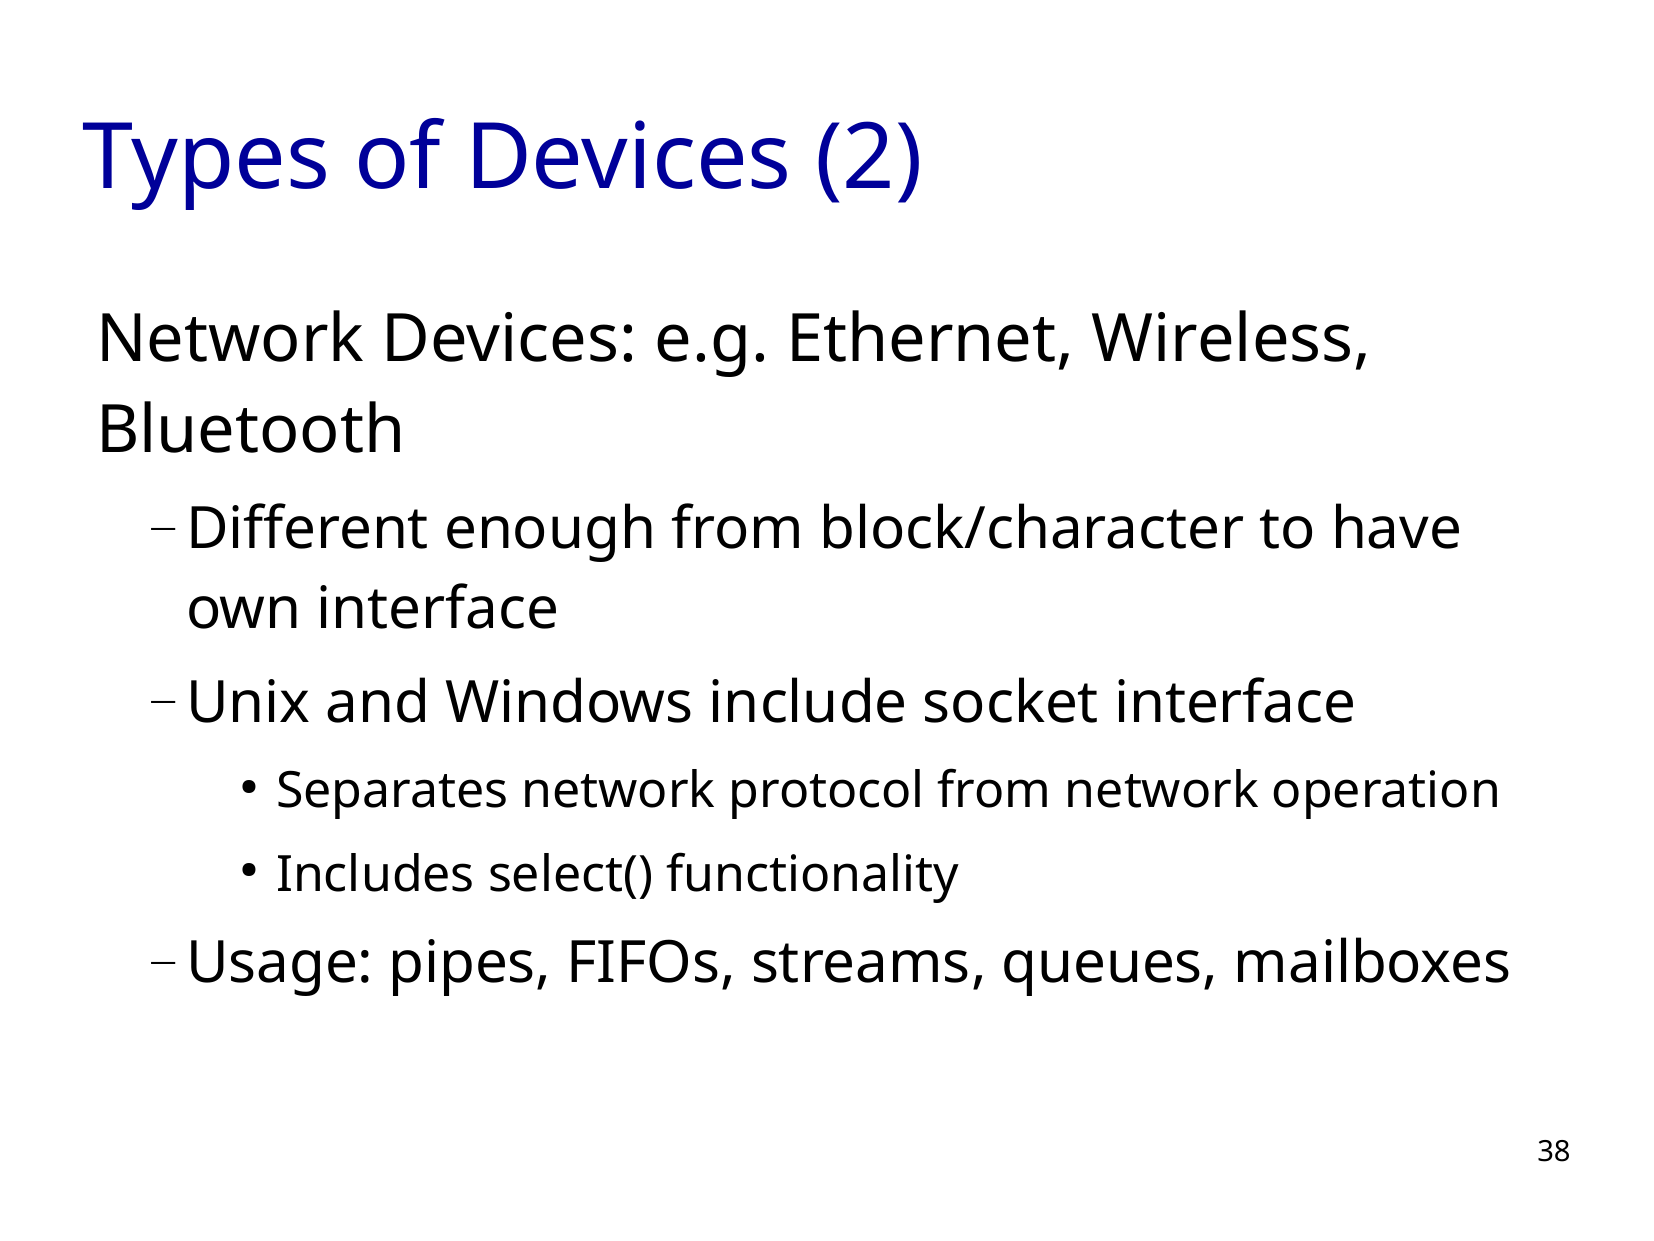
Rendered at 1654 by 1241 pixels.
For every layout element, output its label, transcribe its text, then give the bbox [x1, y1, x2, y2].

title Types of Devices (2) [82, 49, 1571, 257]
list Network Devices: e.g. Ethernet, Wireless, Bluetooth Different enough from block/character to have own interface Unix and Windows include socket interface Separates network protocol from network operation Includes select() functionality Usage: pipes, FIFOs, streams, queues, mailboxes [60, 290, 1571, 1096]
